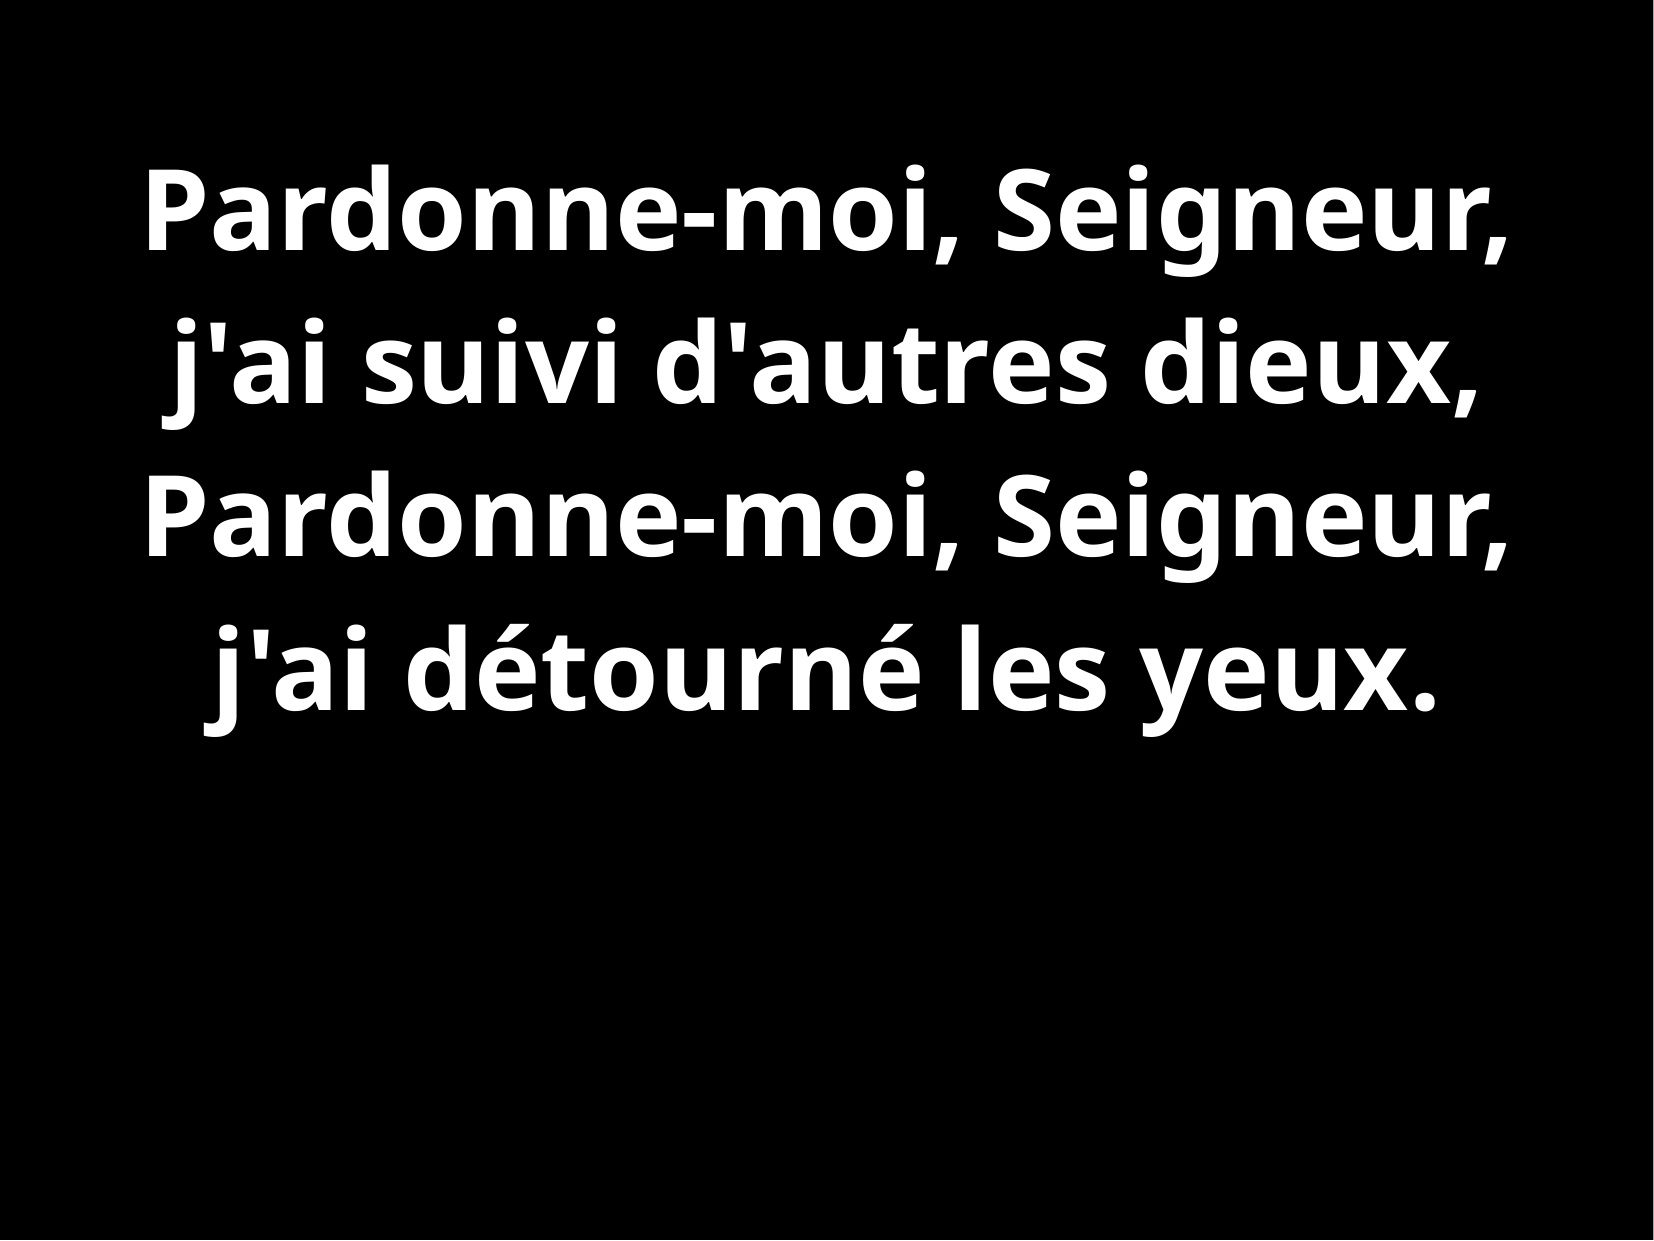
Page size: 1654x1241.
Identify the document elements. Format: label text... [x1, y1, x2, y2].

subtitle Pardonne-moi, Seigneur, j'ai suivi d'autres dieux, Pardonne-moi, Seigneur, j'ai détourné les yeux. [82, 70, 1571, 1109]
